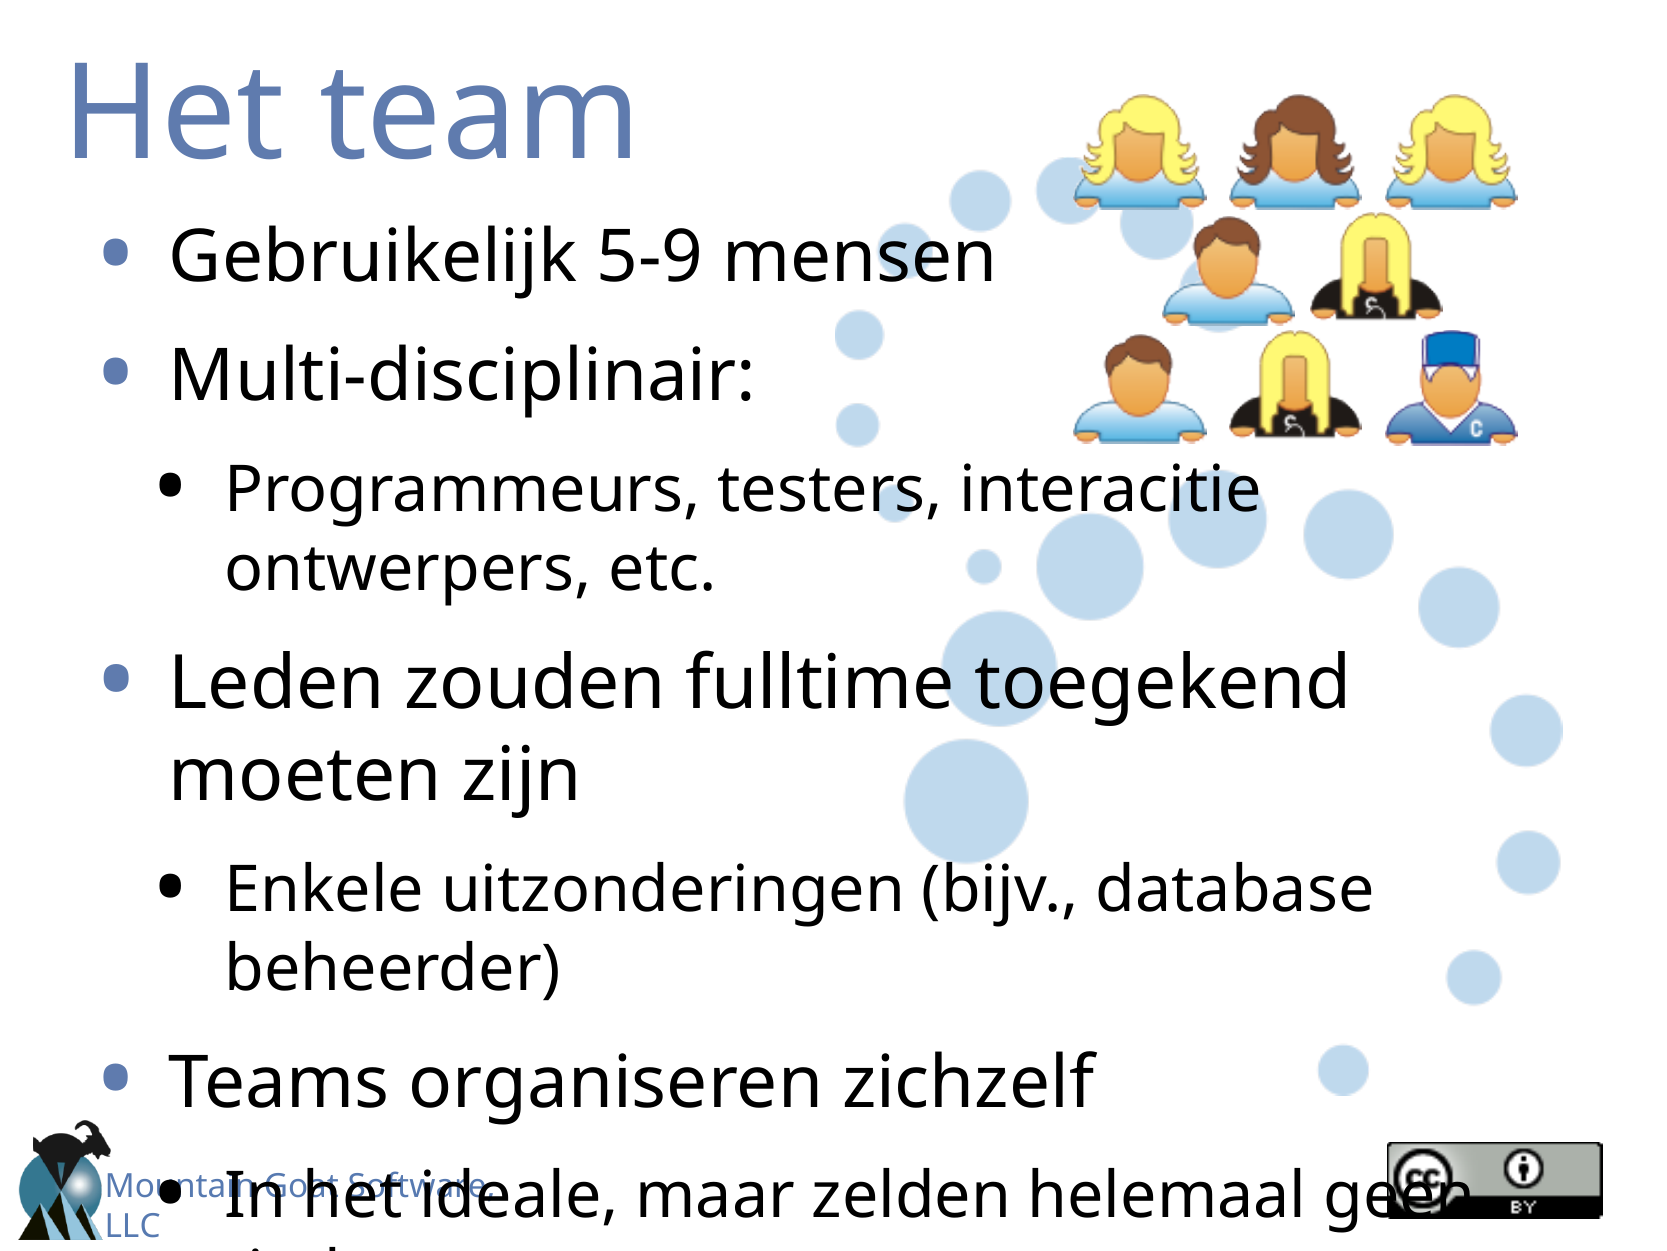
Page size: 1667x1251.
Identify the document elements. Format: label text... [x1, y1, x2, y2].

picture [1385, 330, 1518, 446]
picture [1073, 334, 1207, 444]
picture [18, 1120, 111, 1240]
picture [835, 94, 1563, 210]
picture [1387, 1199, 1603, 1219]
picture [1162, 216, 1295, 326]
list Gebruikelijk 5-9 mensen Multi-disciplinair: Programmeurs, testers, interacitie ontwerpers, etc. Leden zouden fulltime toegekend moeten zijn Enkele uitzonderingen (bijv., database beheerder) Teams organiseren zichzelf In het ideale, maar zelden helemaal geen titels Leden wisselen alleen tussen sprints in [47, 204, 1634, 1199]
title Het team [56, 18, 1609, 194]
picture [1229, 330, 1362, 446]
picture [1310, 212, 1443, 328]
